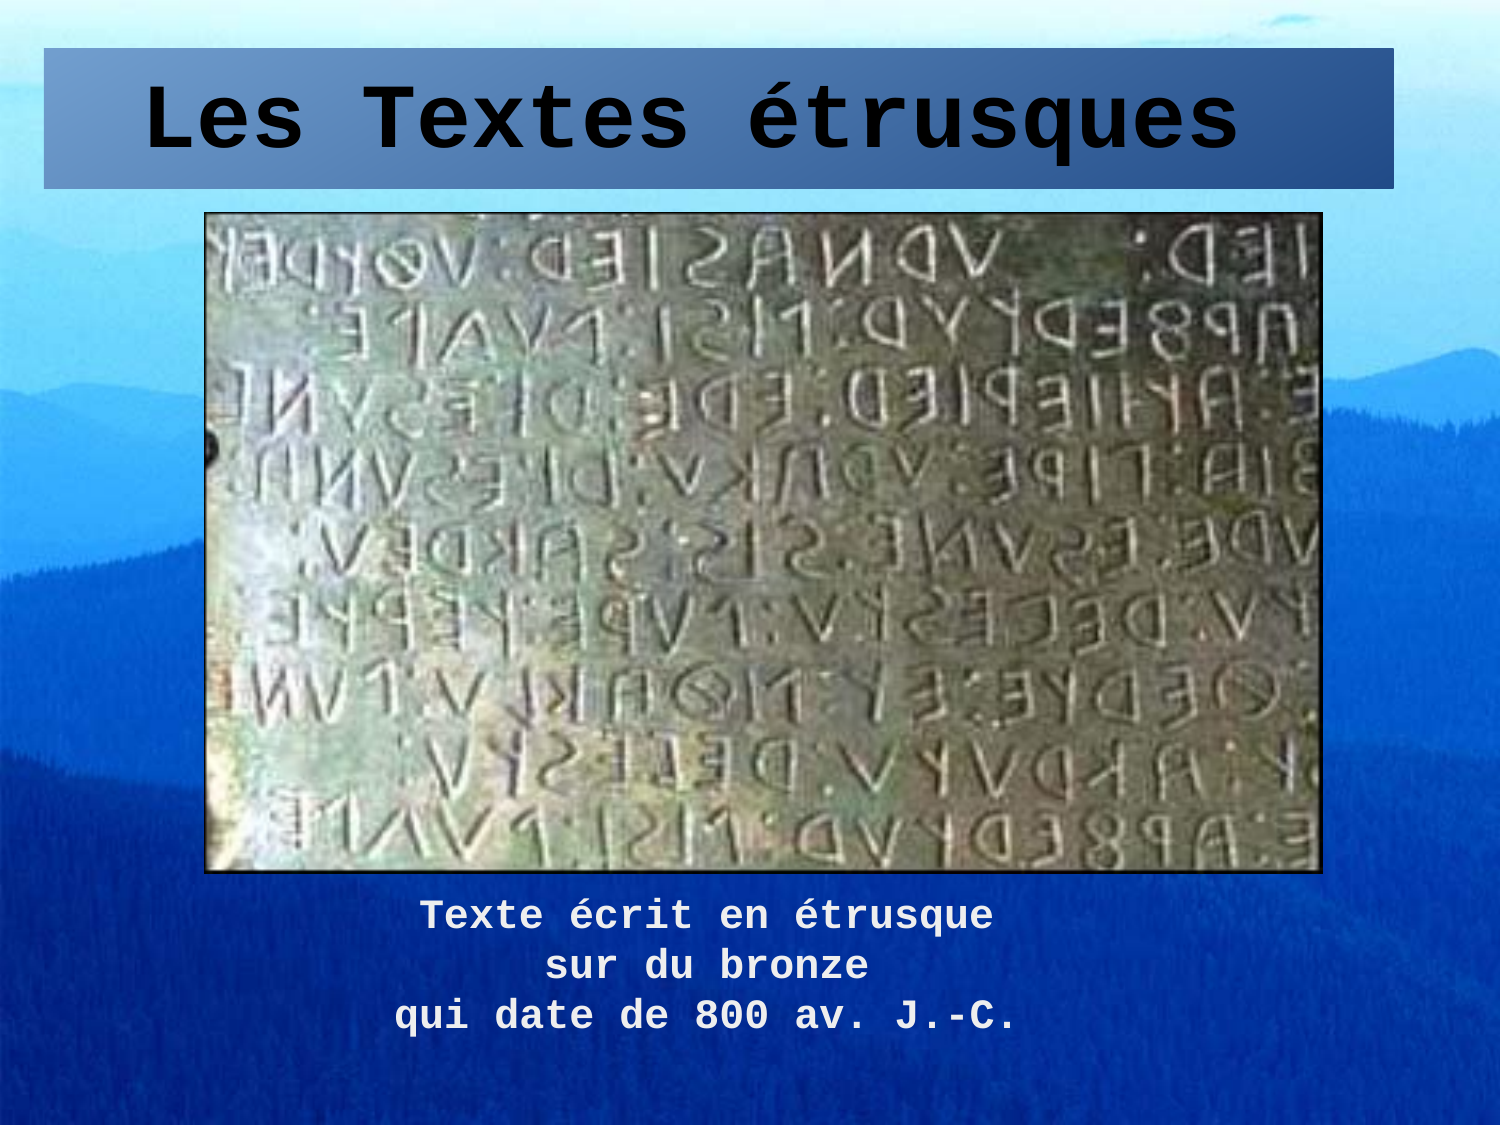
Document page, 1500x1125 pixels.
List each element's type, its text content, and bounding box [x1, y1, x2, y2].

title Les Textes étrusques [43, 48, 1394, 189]
picture [0, 0, 1500, 1125]
text_box Texte écrit en étrusque sur du bronze qui date de 800 av. J.-C. [379, 879, 1035, 1045]
